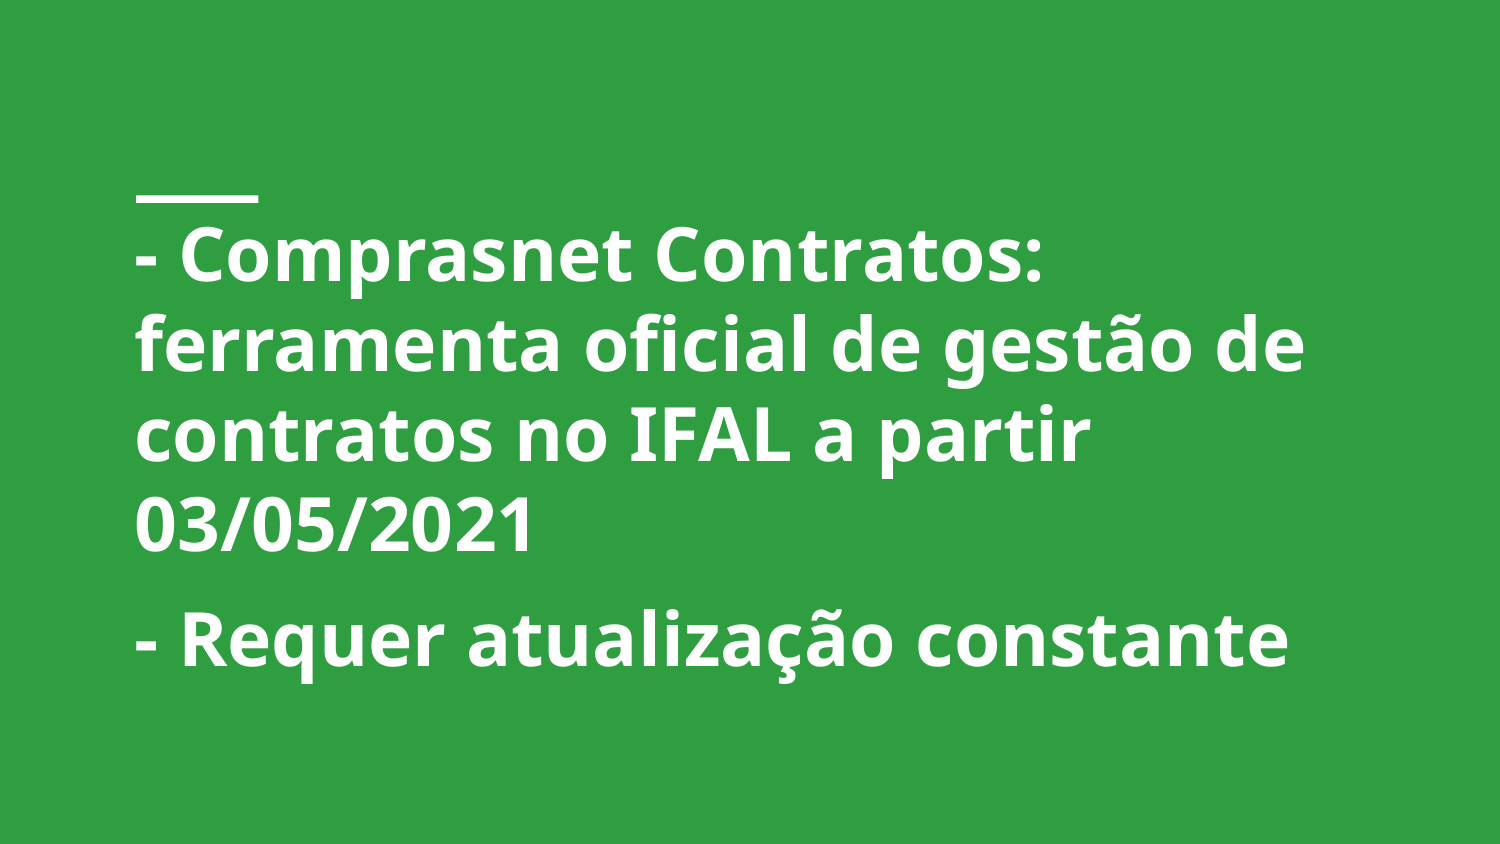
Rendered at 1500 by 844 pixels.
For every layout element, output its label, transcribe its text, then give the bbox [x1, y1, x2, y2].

text_box - Comprasnet Contratos: ferramenta oficial de gestão de contratos no IFAL a partir 03/05/2021 - Requer atualização constante [119, 191, 1381, 441]
